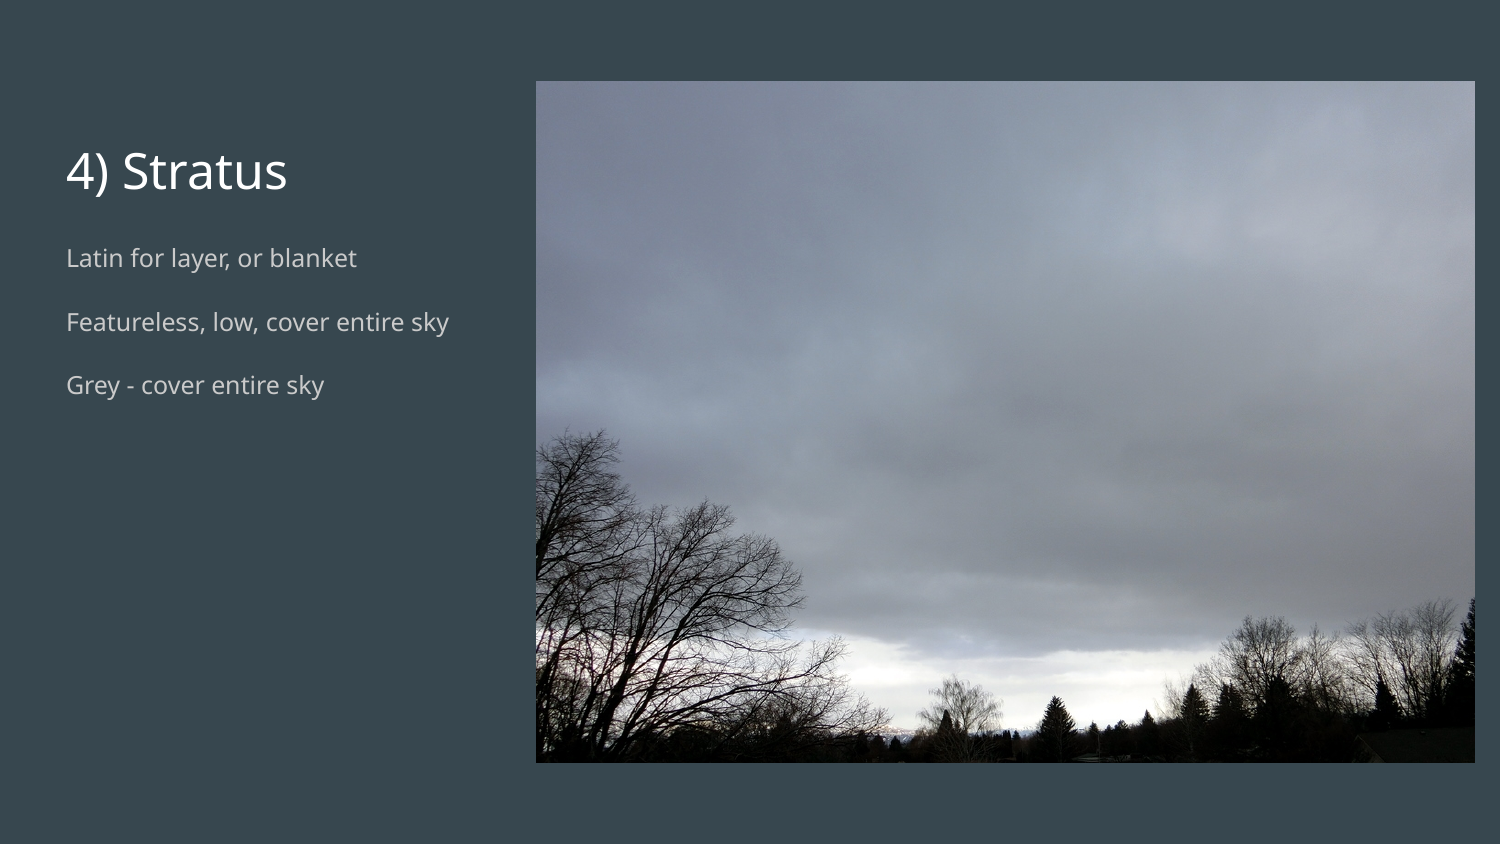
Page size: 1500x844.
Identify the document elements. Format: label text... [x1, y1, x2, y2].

list Latin for layer, or blanket Featureless, low, cover entire sky Grey - cover entire sky [51, 227, 512, 750]
title 4) Stratus [51, 91, 512, 216]
picture [536, 81, 1475, 763]
